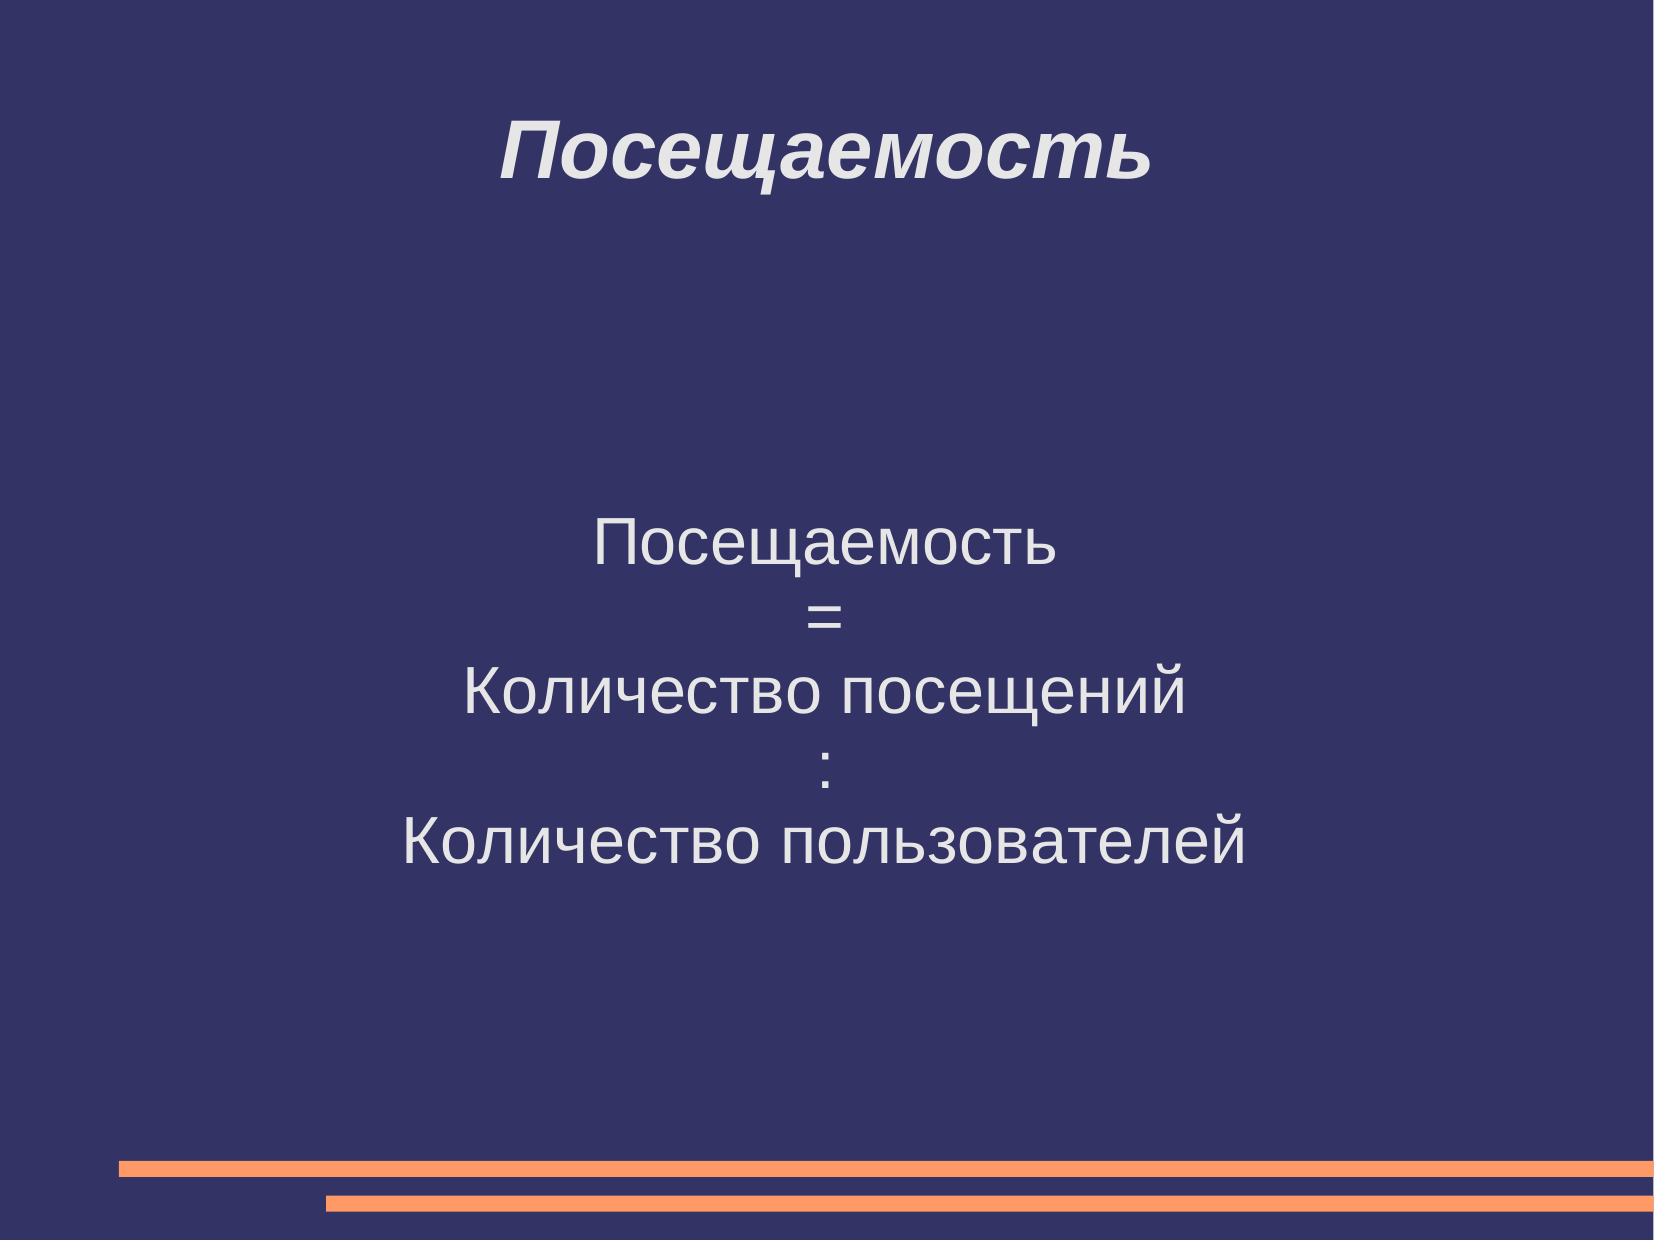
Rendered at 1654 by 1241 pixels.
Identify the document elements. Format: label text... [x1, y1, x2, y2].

list Посещаемость = Количество посещений : Количество пользователей [88, 354, 1480, 1136]
title Посещаемость [121, 46, 1534, 254]
